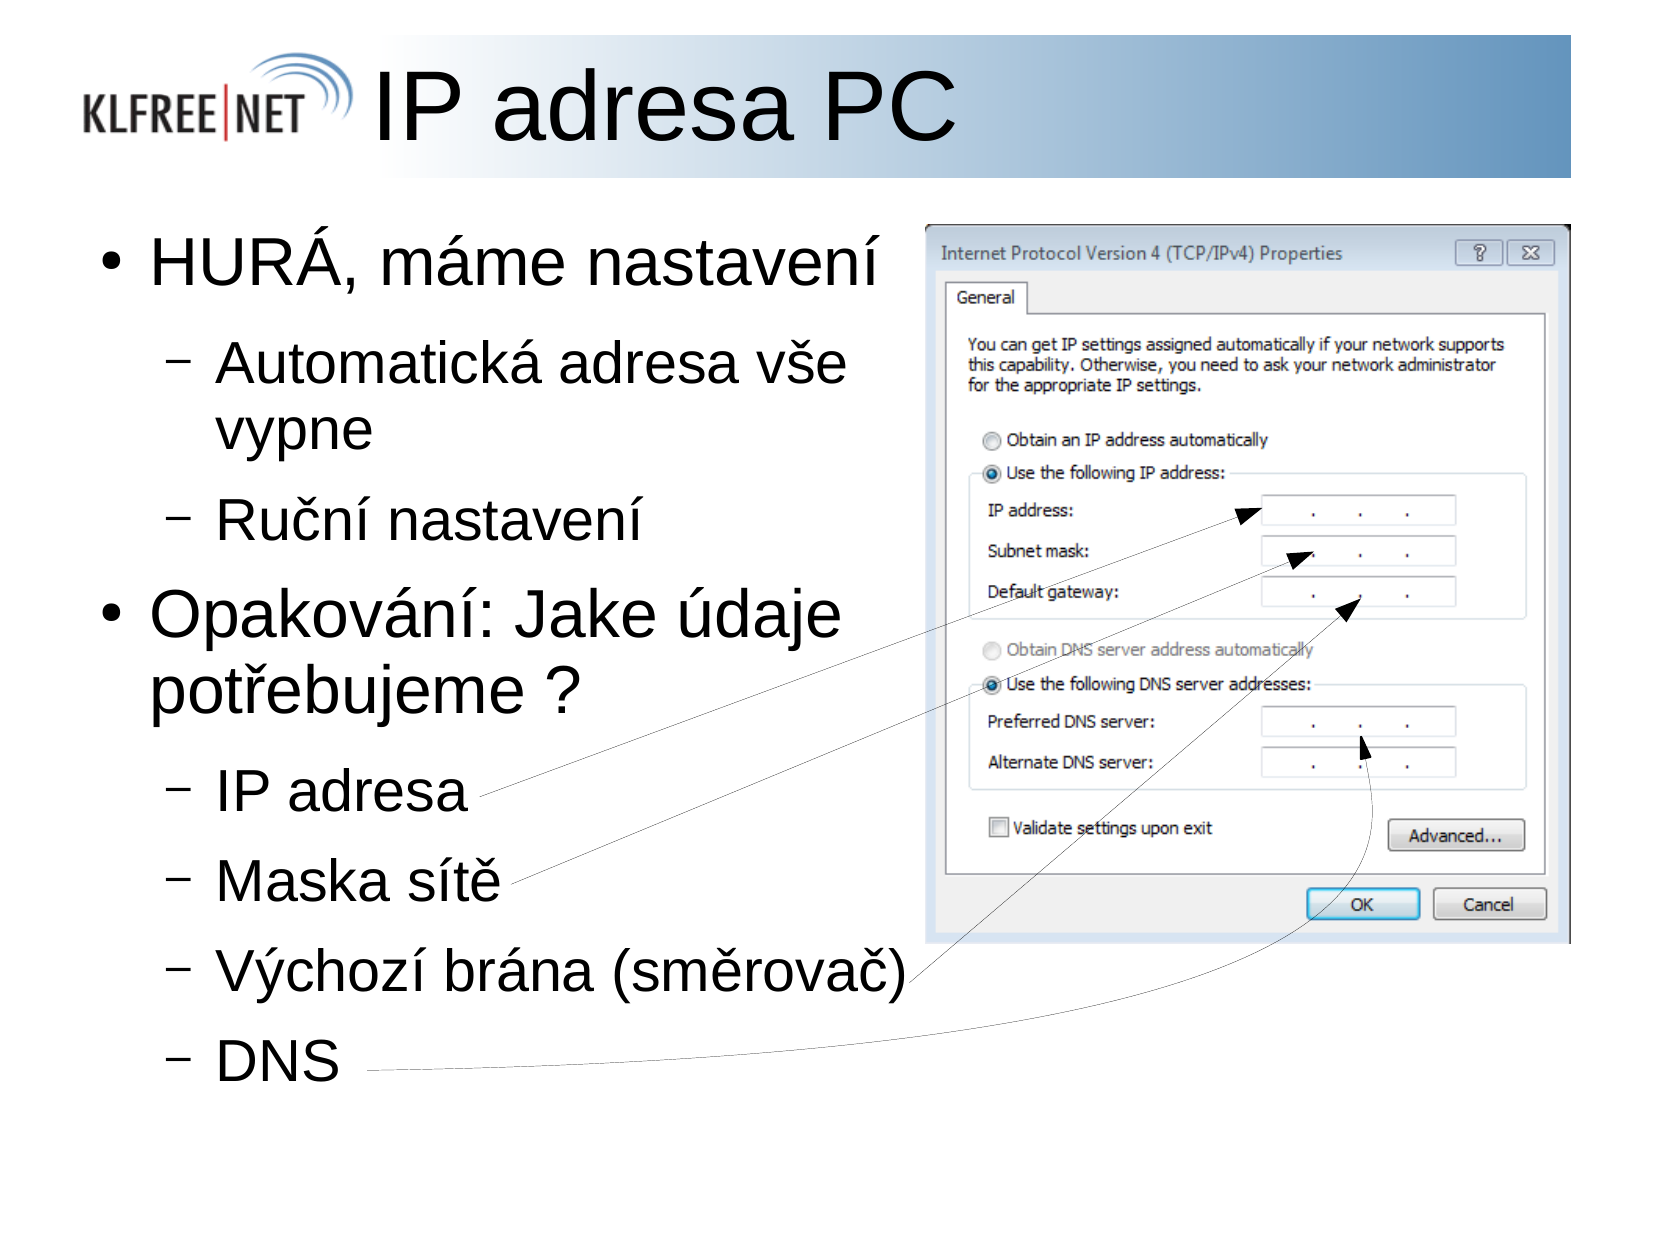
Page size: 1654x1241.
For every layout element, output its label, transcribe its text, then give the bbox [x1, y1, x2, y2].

picture [925, 224, 1571, 944]
title IP adresa PC [371, 47, 1560, 166]
picture [59, 11, 372, 201]
list HURÁ, máme nastavení Automatická adresa vše vypne Ruční nastavení Opakování: Jake údaje potřebujeme ? IP adresa Maska sítě Výchozí brána (směrovač) DNS [82, 224, 924, 1111]
